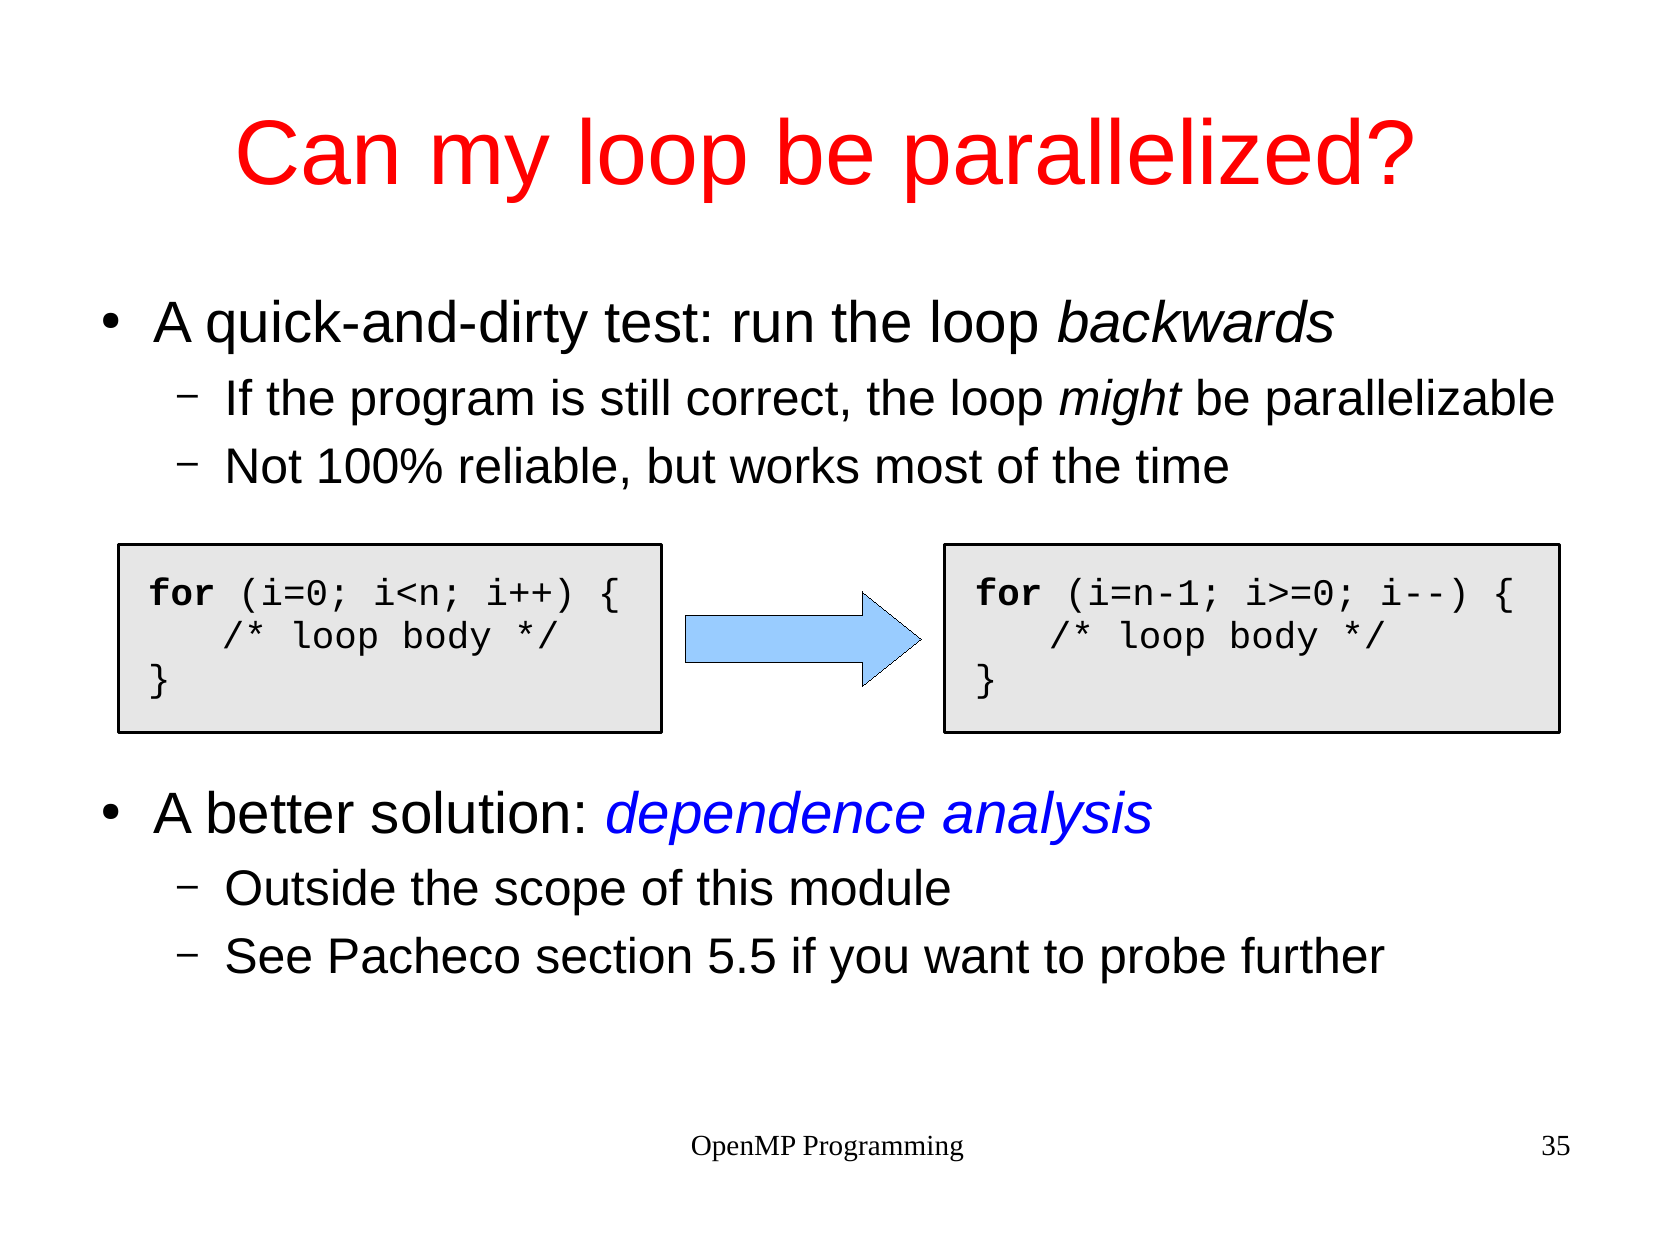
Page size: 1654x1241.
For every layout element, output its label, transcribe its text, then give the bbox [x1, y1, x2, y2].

text_box [685, 591, 922, 687]
text_box for (i=n-1; i>=0; i--) { /* loop body */ } [944, 544, 1560, 733]
text_box for (i=0; i<n; i++) { /* loop body */ } [118, 544, 662, 733]
list A quick-and-dirty test: run the loop backwards If the program is still correct, the loop might be parallelizable Not 100% reliable, but works most of the time A better solution: dependence analysis Outside the scope of this module See Pacheco section 5.5 if you want to probe further [82, 290, 1571, 1109]
title Can my loop be parallelized? [82, 49, 1571, 257]
